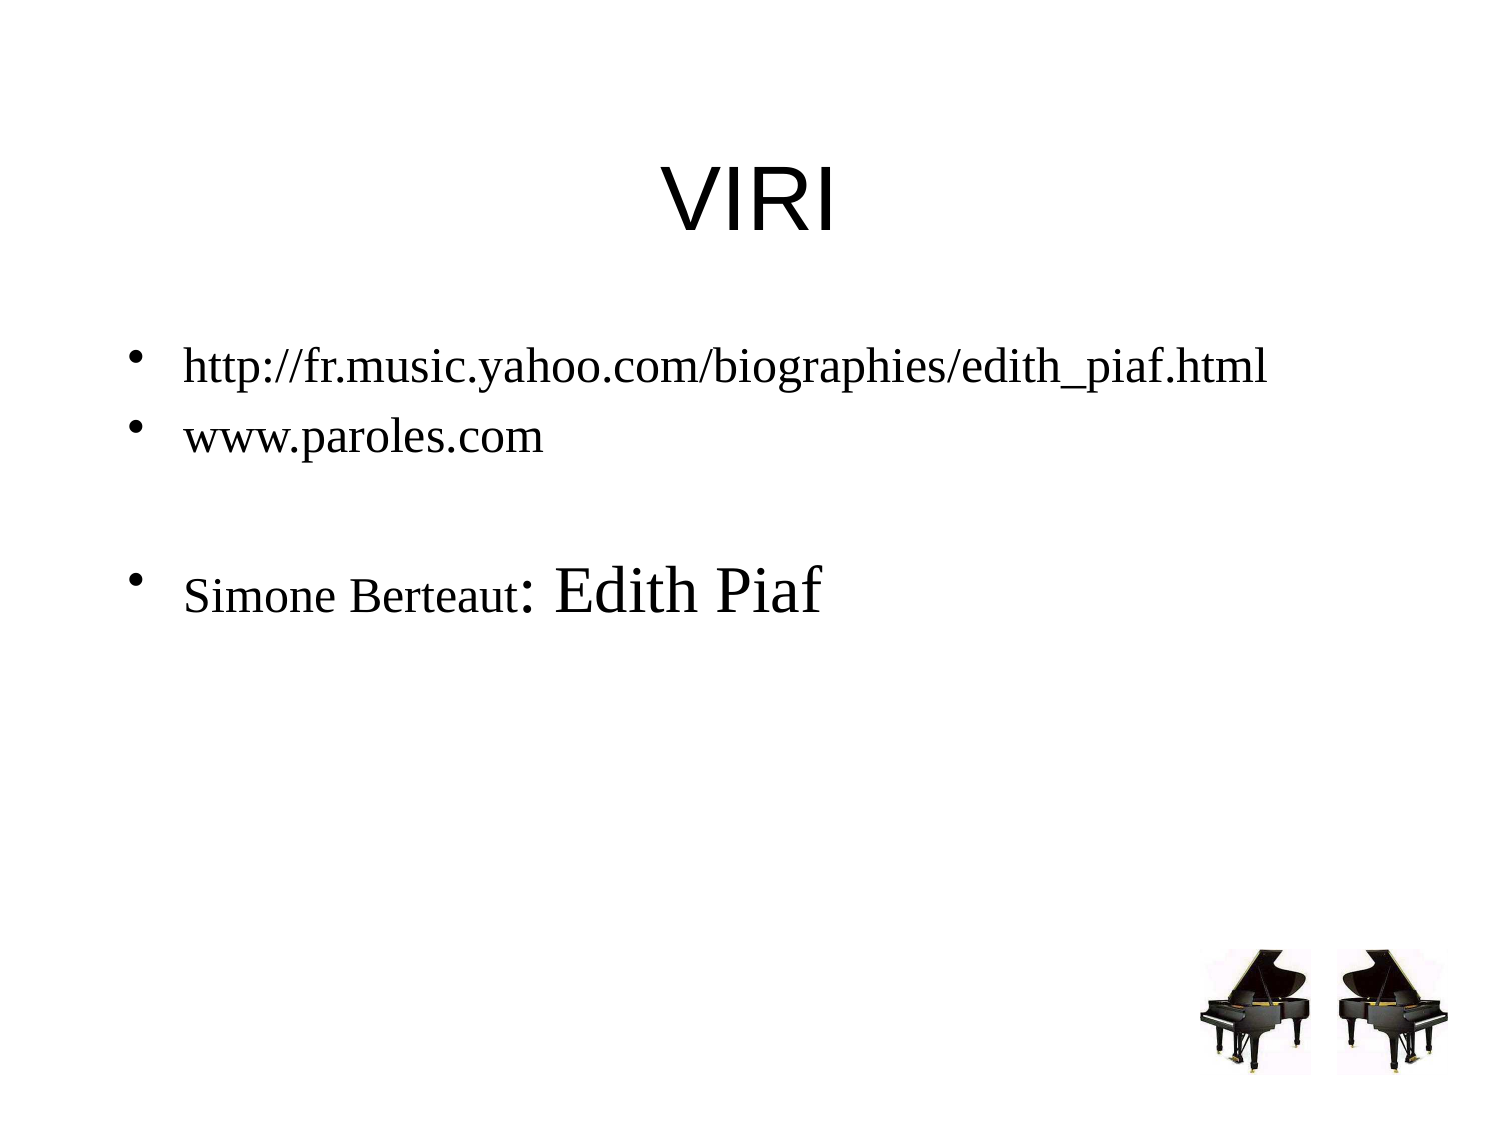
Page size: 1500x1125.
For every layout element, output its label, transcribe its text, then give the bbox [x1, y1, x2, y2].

picture [1337, 949, 1448, 1075]
picture [1200, 949, 1311, 1075]
title VIRI [112, 99, 1388, 288]
list http://fr.music.yahoo.com/biographies/edith_piaf.html www.paroles.com Simone Berteaut: Edith Piaf [112, 324, 1388, 1000]
